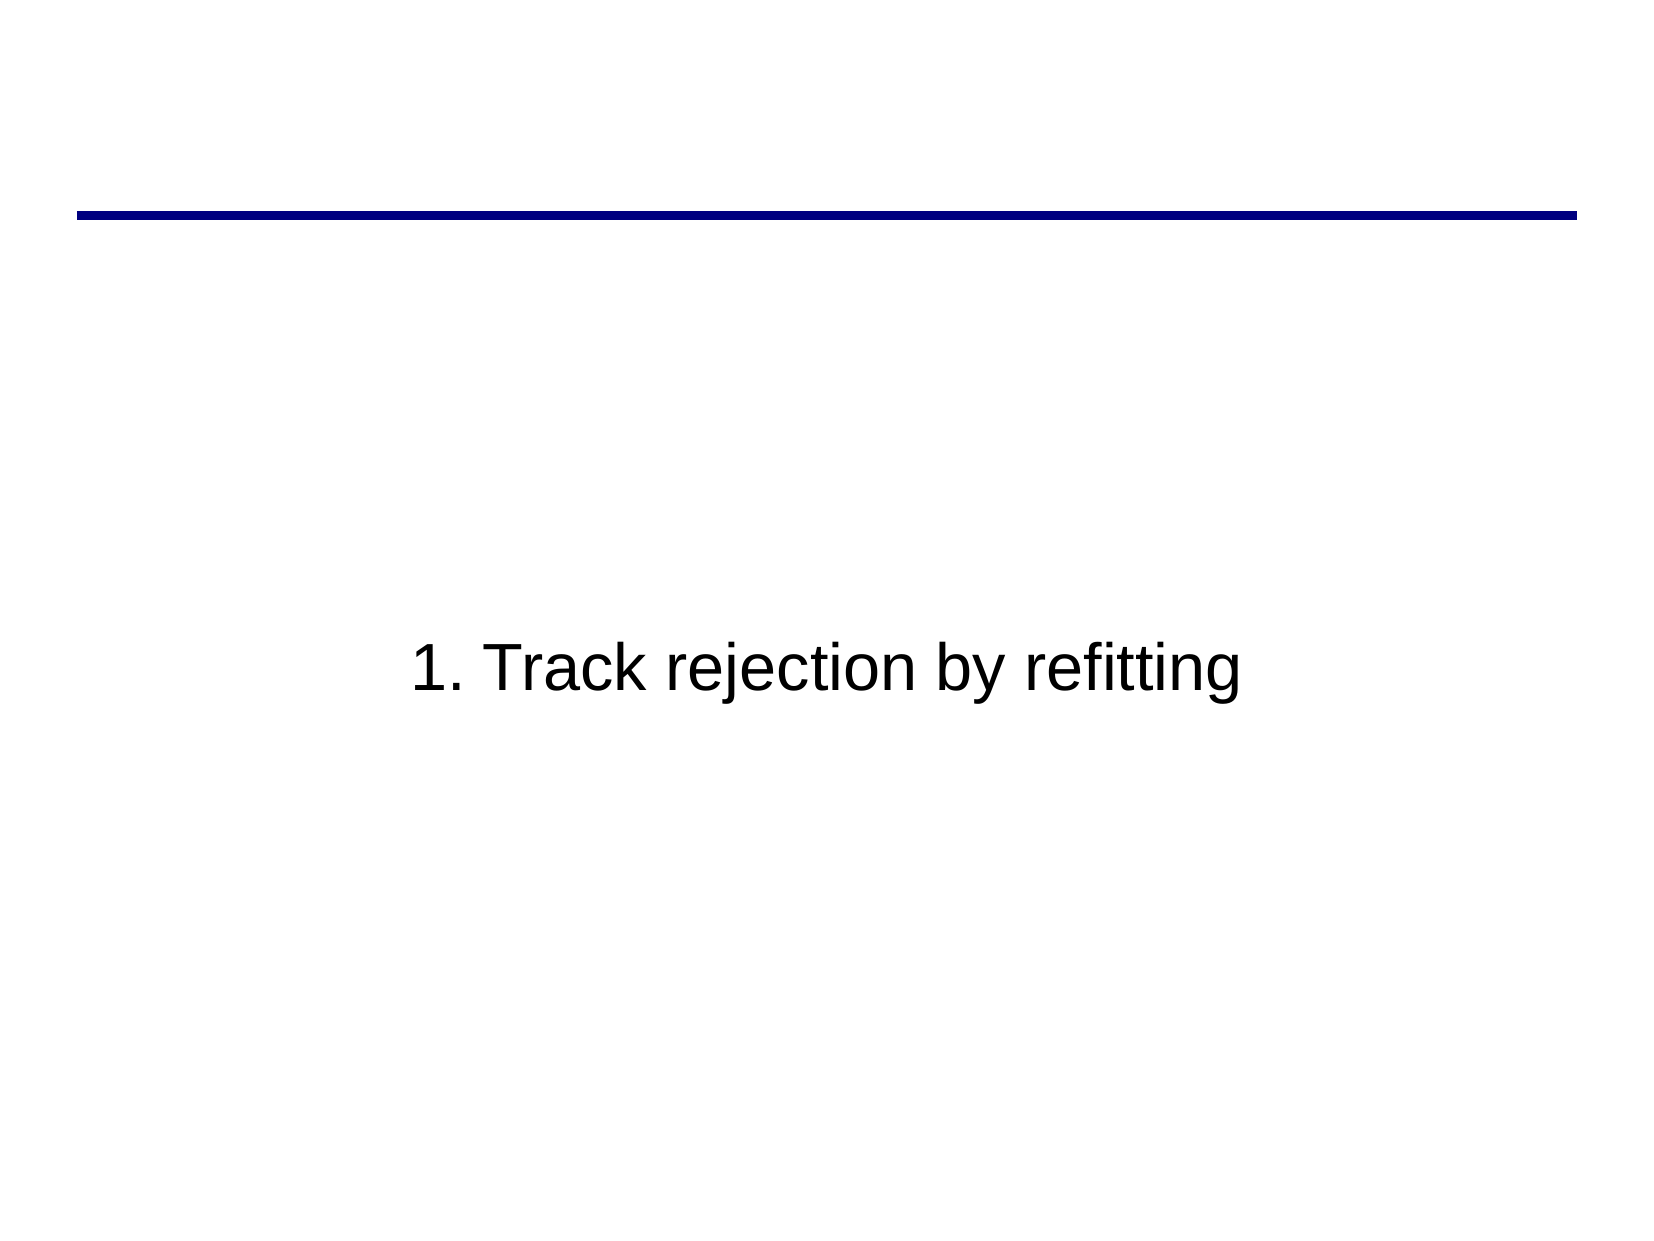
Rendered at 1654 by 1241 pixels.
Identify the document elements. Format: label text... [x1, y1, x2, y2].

subtitle 1. Track rejection by refitting [82, 232, 1571, 1102]
